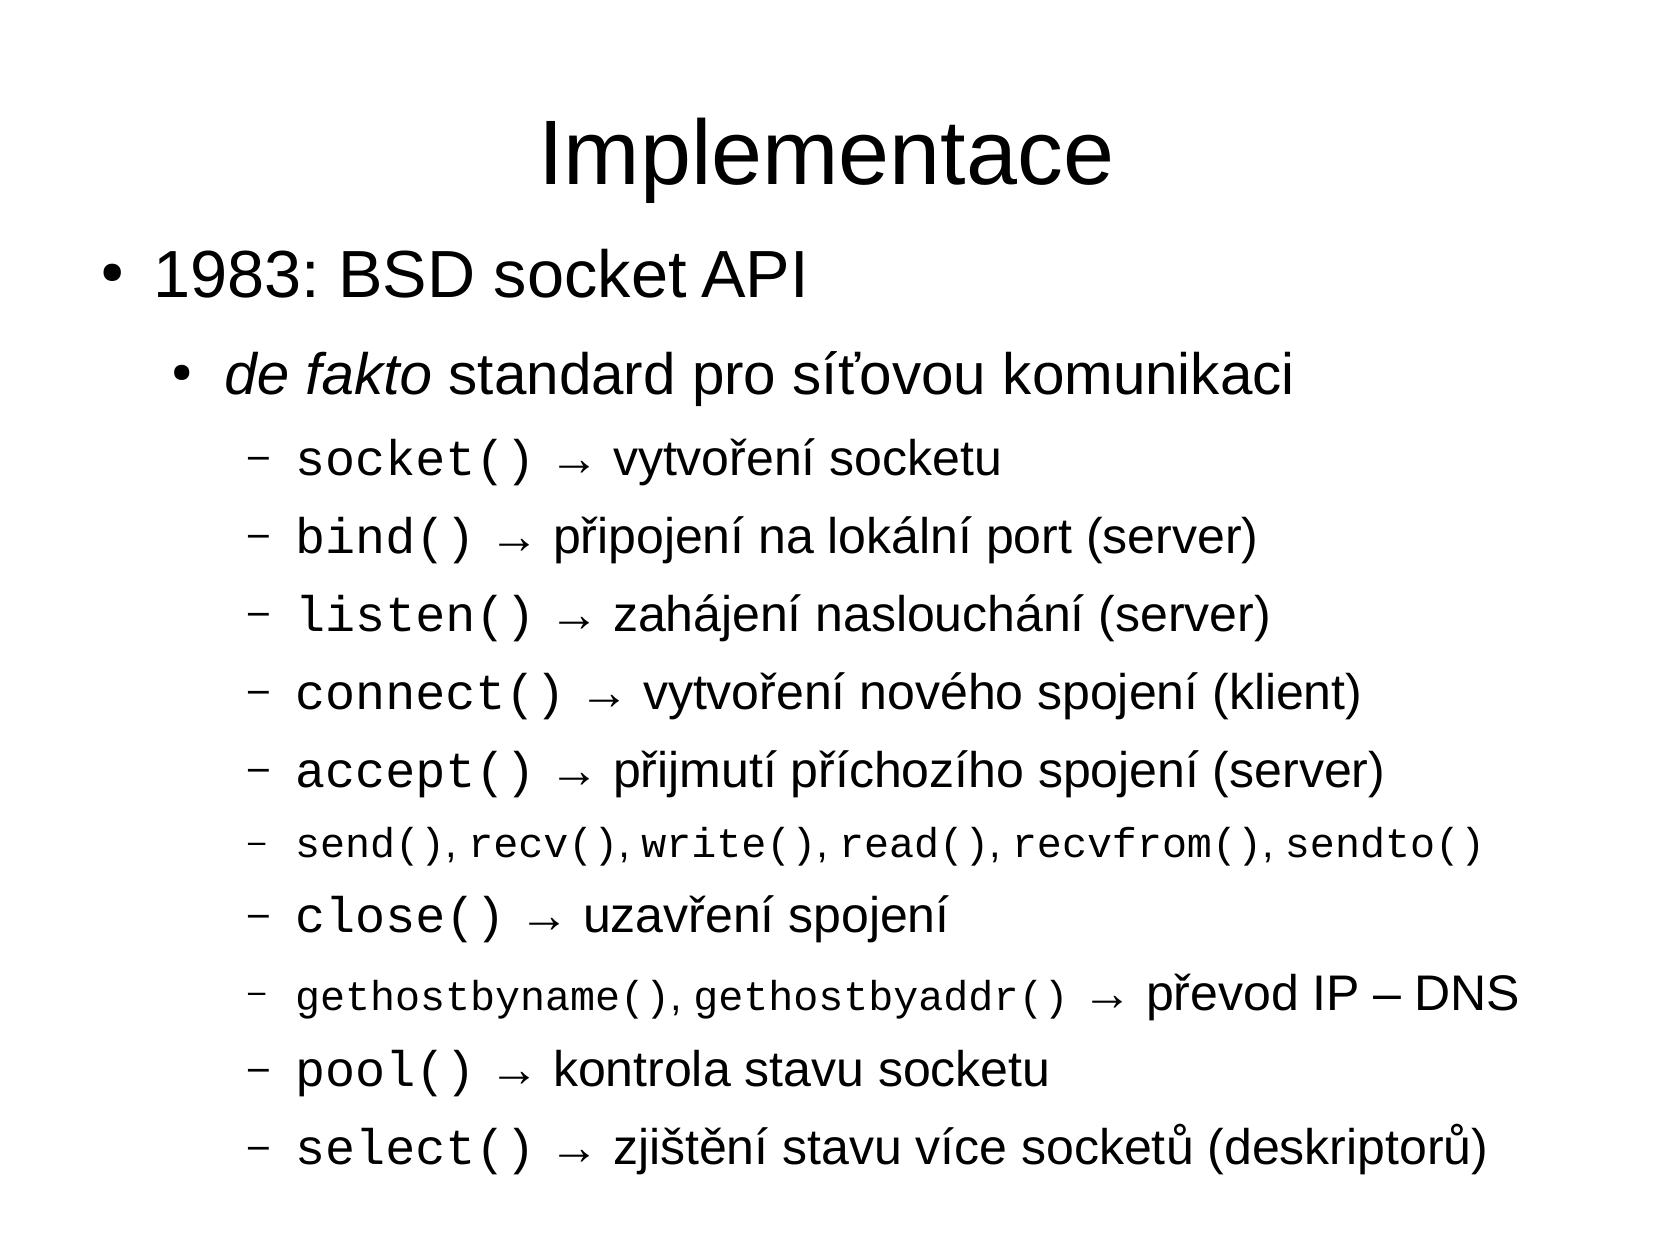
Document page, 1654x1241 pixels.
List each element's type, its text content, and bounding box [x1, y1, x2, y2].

list 1983: BSD socket API de fakto standard pro síťovou komunikaci socket() → vytvoření socketu bind() → připojení na lokální port (server) listen() → zahájení naslouchání (server) connect() → vytvoření nového spojení (klient) accept() → přijmutí příchozího spojení (server) send(), recv(), write(), read(), recvfrom(), sendto() close() → uzavření spojení gethostbyname(), gethostbyaddr() → převod IP – DNS pool() → kontrola stavu socketu select() → zjištění stavu více socketů (deskriptorů) [82, 237, 1571, 1163]
title Implementace [82, 56, 1571, 237]
